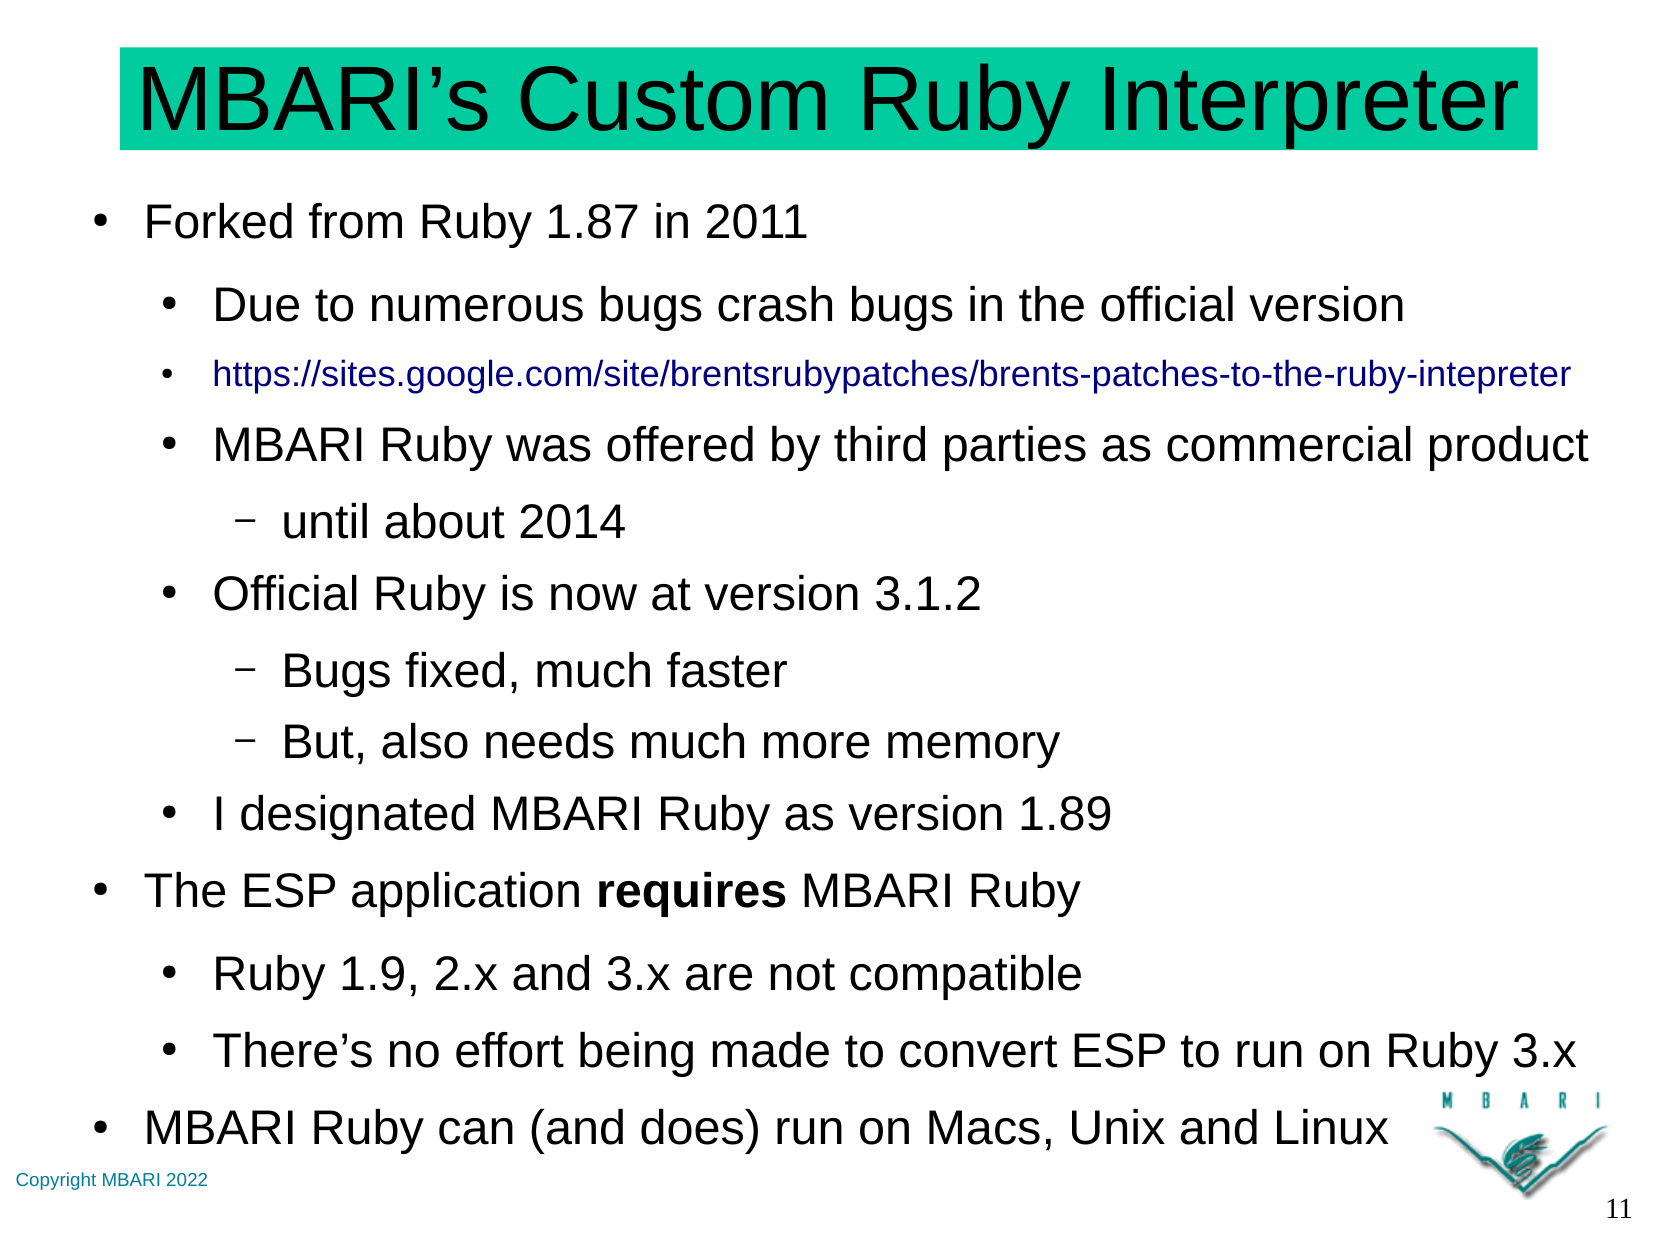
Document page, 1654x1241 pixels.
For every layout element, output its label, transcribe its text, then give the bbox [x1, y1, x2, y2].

title MBARI’s Custom Ruby Interpreter [120, 47, 1538, 151]
picture [1426, 1163, 1613, 1200]
list Forked from Ruby 1.87 in 2011 Due to numerous bugs crash bugs in the official version https://sites.google.com/site/brentsrubypatches/brents-patches-to-the-ruby-intepreter MBARI Ruby was offered by third parties as commercial product until about 2014 Official Ruby is now at version 3.1.2 Bugs fixed, much faster But, also needs much more memory I designated MBARI Ruby as version 1.89 The ESP application requires MBARI Ruby Ruby 1.9, 2.x and 3.x are not compatible There’s no effort being made to convert ESP to run on Ruby 3.x MBARI Ruby can (and does) run on Macs, Unix and Linux [75, 194, 1651, 1163]
